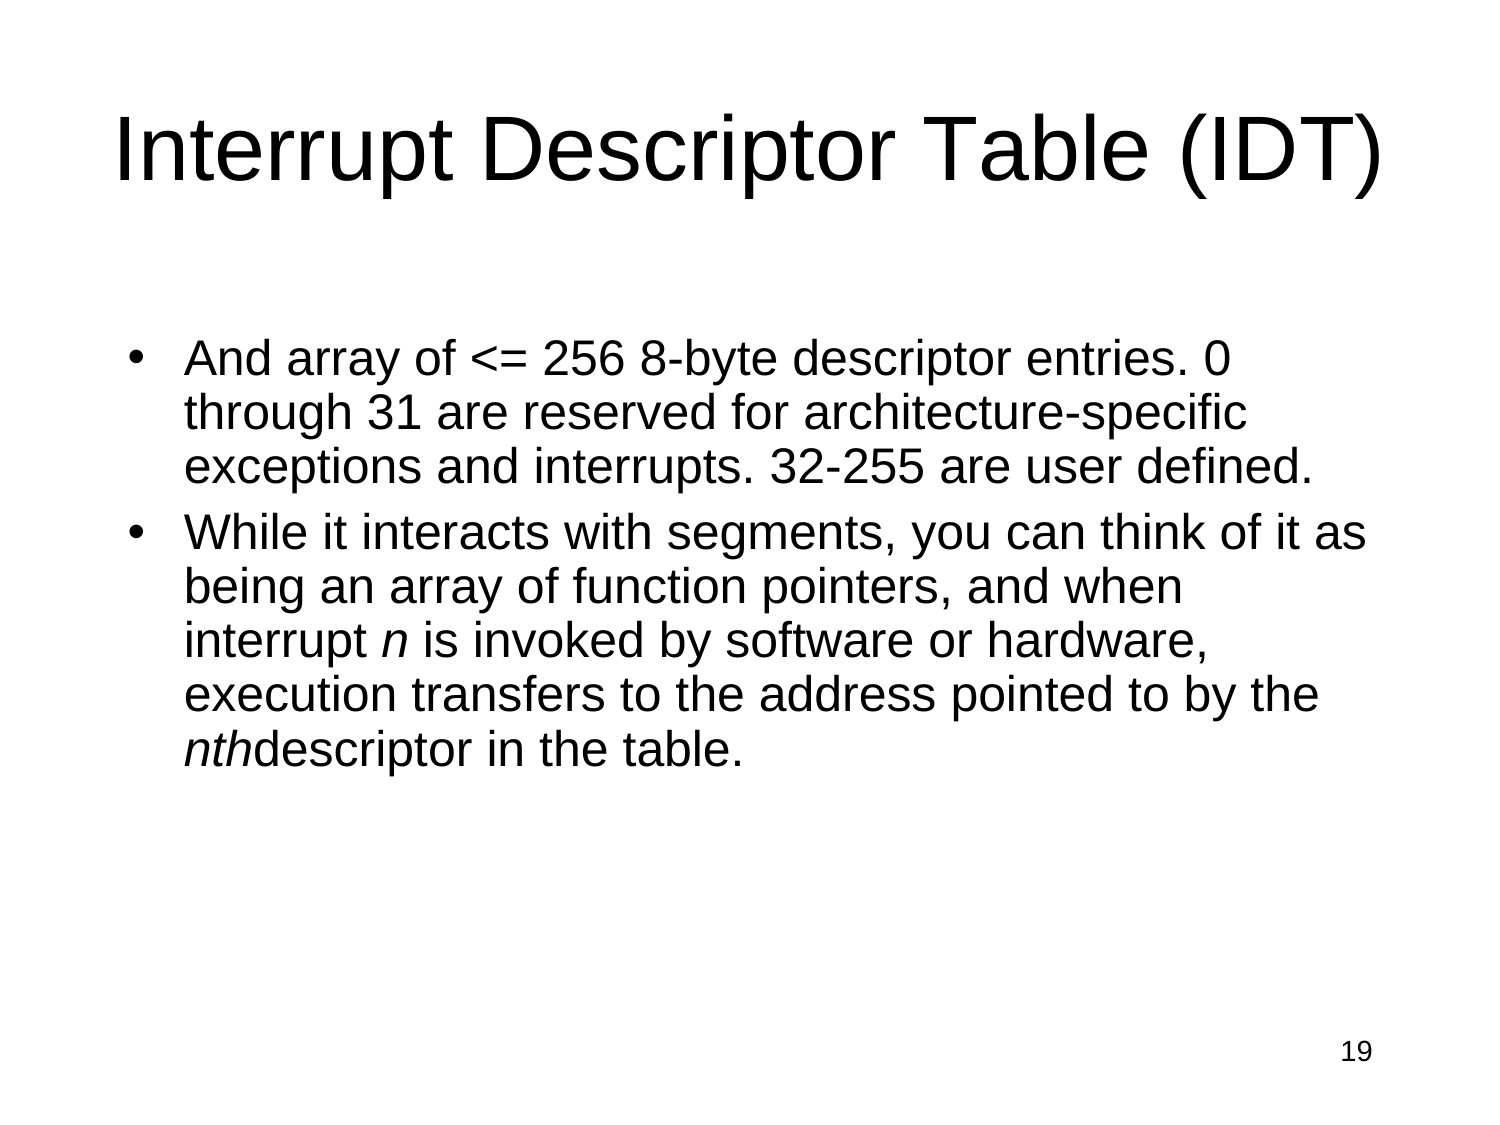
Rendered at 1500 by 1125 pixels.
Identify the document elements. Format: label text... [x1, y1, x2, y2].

list And array of <= 256 8-byte descriptor entries. 0 through 31 are reserved for architecture-specific exceptions and interrupts. 32-255 are user defined. While it interacts with segments, you can think of it as being an array of function pointers, and when interrupt n is invoked by software or hardware, execution transfers to the address pointed to by the nthdescriptor in the table. [112, 324, 1388, 1001]
title Interrupt Descriptor Table (IDT) [0, 49, 1500, 238]
text_box <number> [1074, 1025, 1388, 1101]
